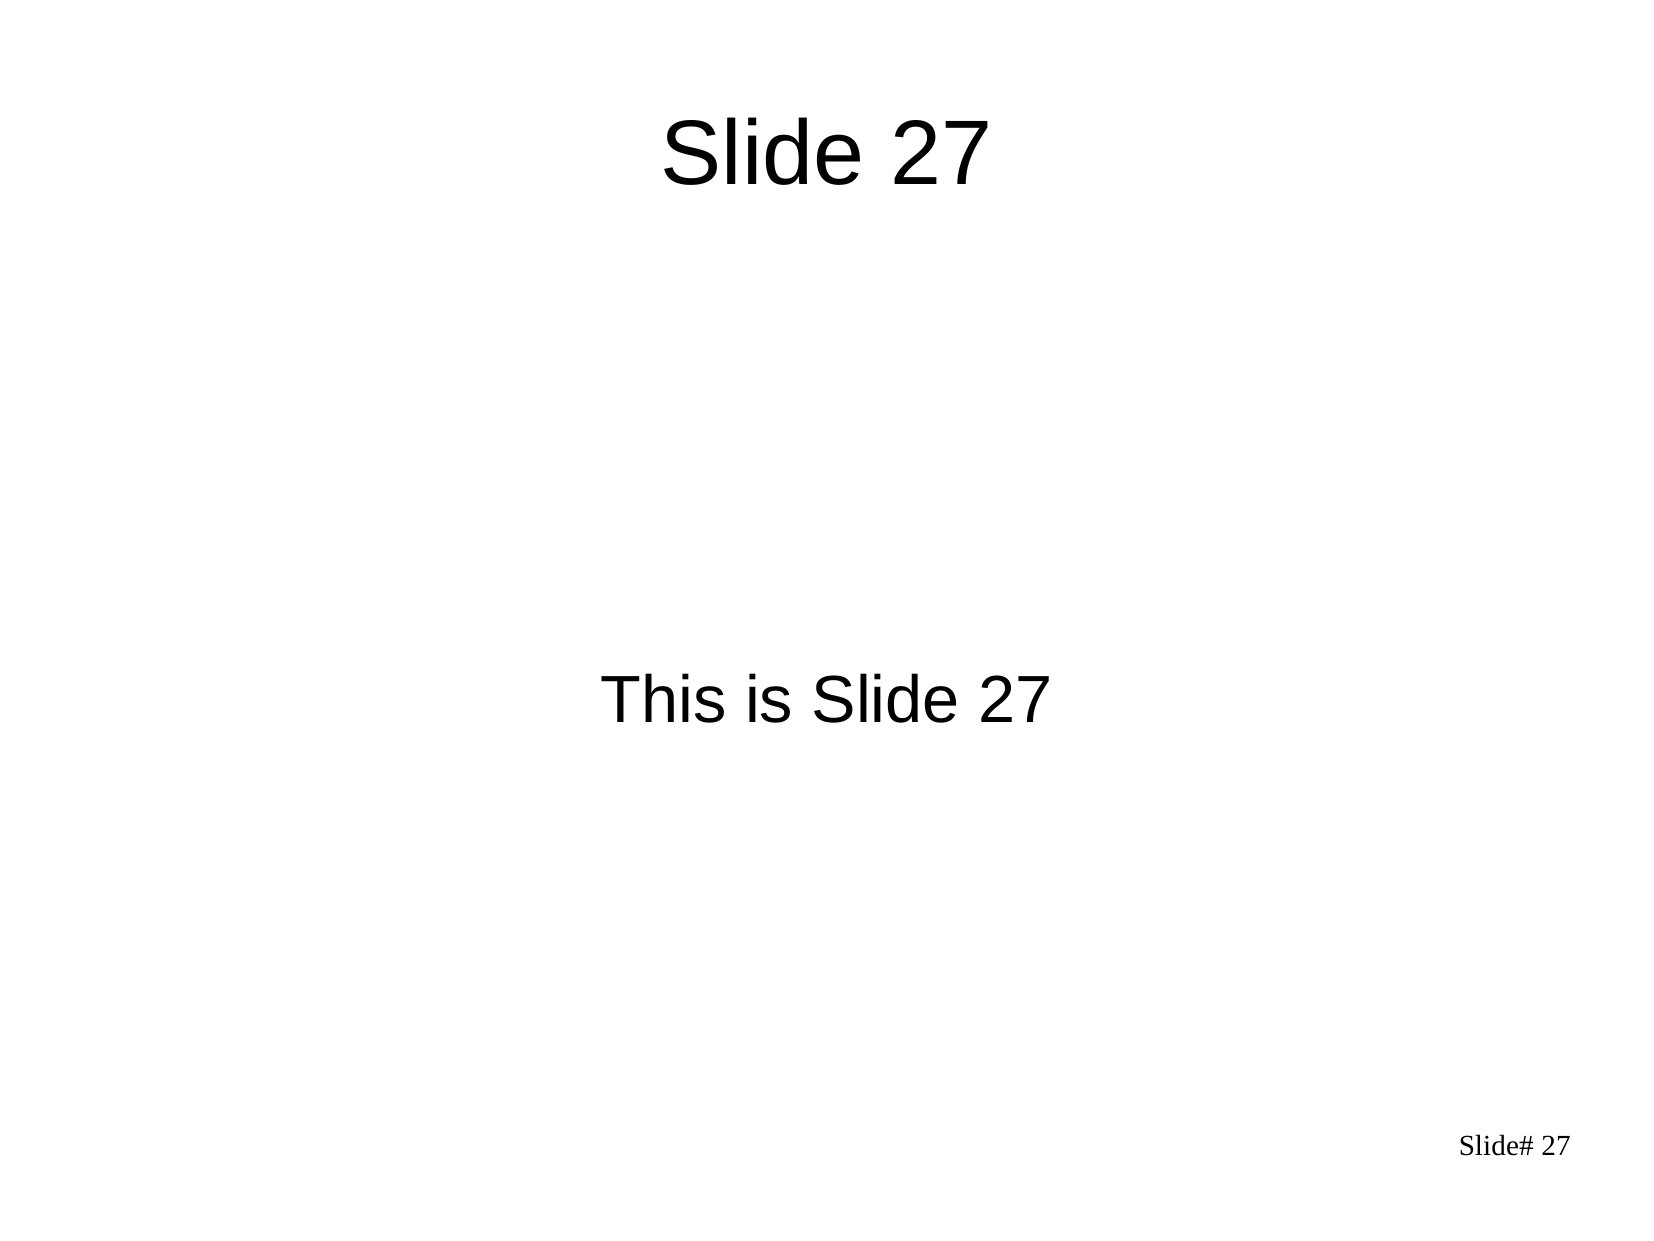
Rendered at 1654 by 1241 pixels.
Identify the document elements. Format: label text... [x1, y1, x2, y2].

subtitle This is Slide 27 [82, 290, 1571, 1109]
title Slide 27 [82, 49, 1571, 257]
